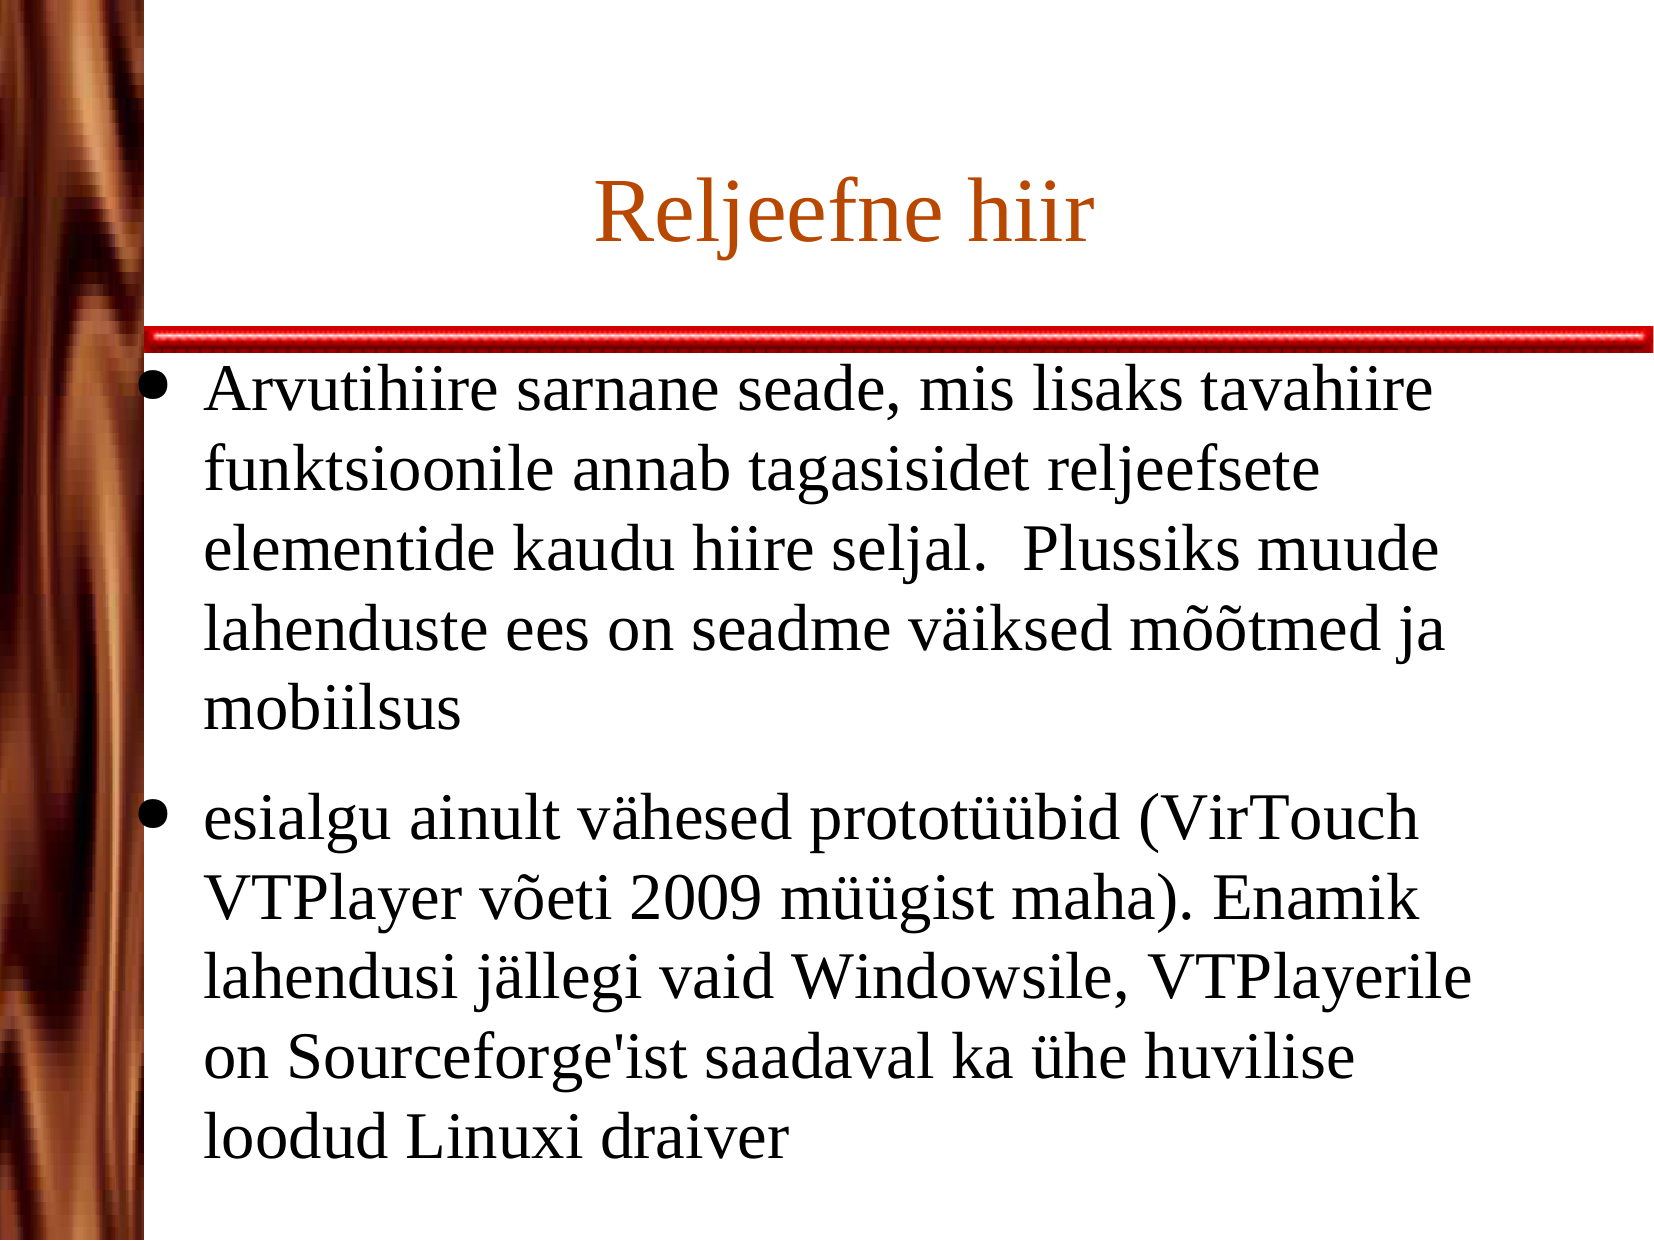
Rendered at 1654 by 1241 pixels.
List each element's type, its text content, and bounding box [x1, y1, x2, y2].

list Arvutihiire sarnane seade, mis lisaks tavahiire funktsioonile annab tagasisidet reljeefsete elementide kaudu hiire seljal. Plussiks muude lahenduste ees on seadme väiksed mõõtmed ja mobiilsus esialgu ainult vähesed prototüübid (VirTouch VTPlayer võeti 2009 müügist maha). Enamik lahendusi jällegi vaid Windowsile, VTPlayerile on Sourceforge'ist saadaval ka ühe huvilise loodud Linuxi draiver [121, 344, 1533, 1168]
title Reljeefne hiir [121, 100, 1533, 312]
picture [0, 0, 1654, 1240]
